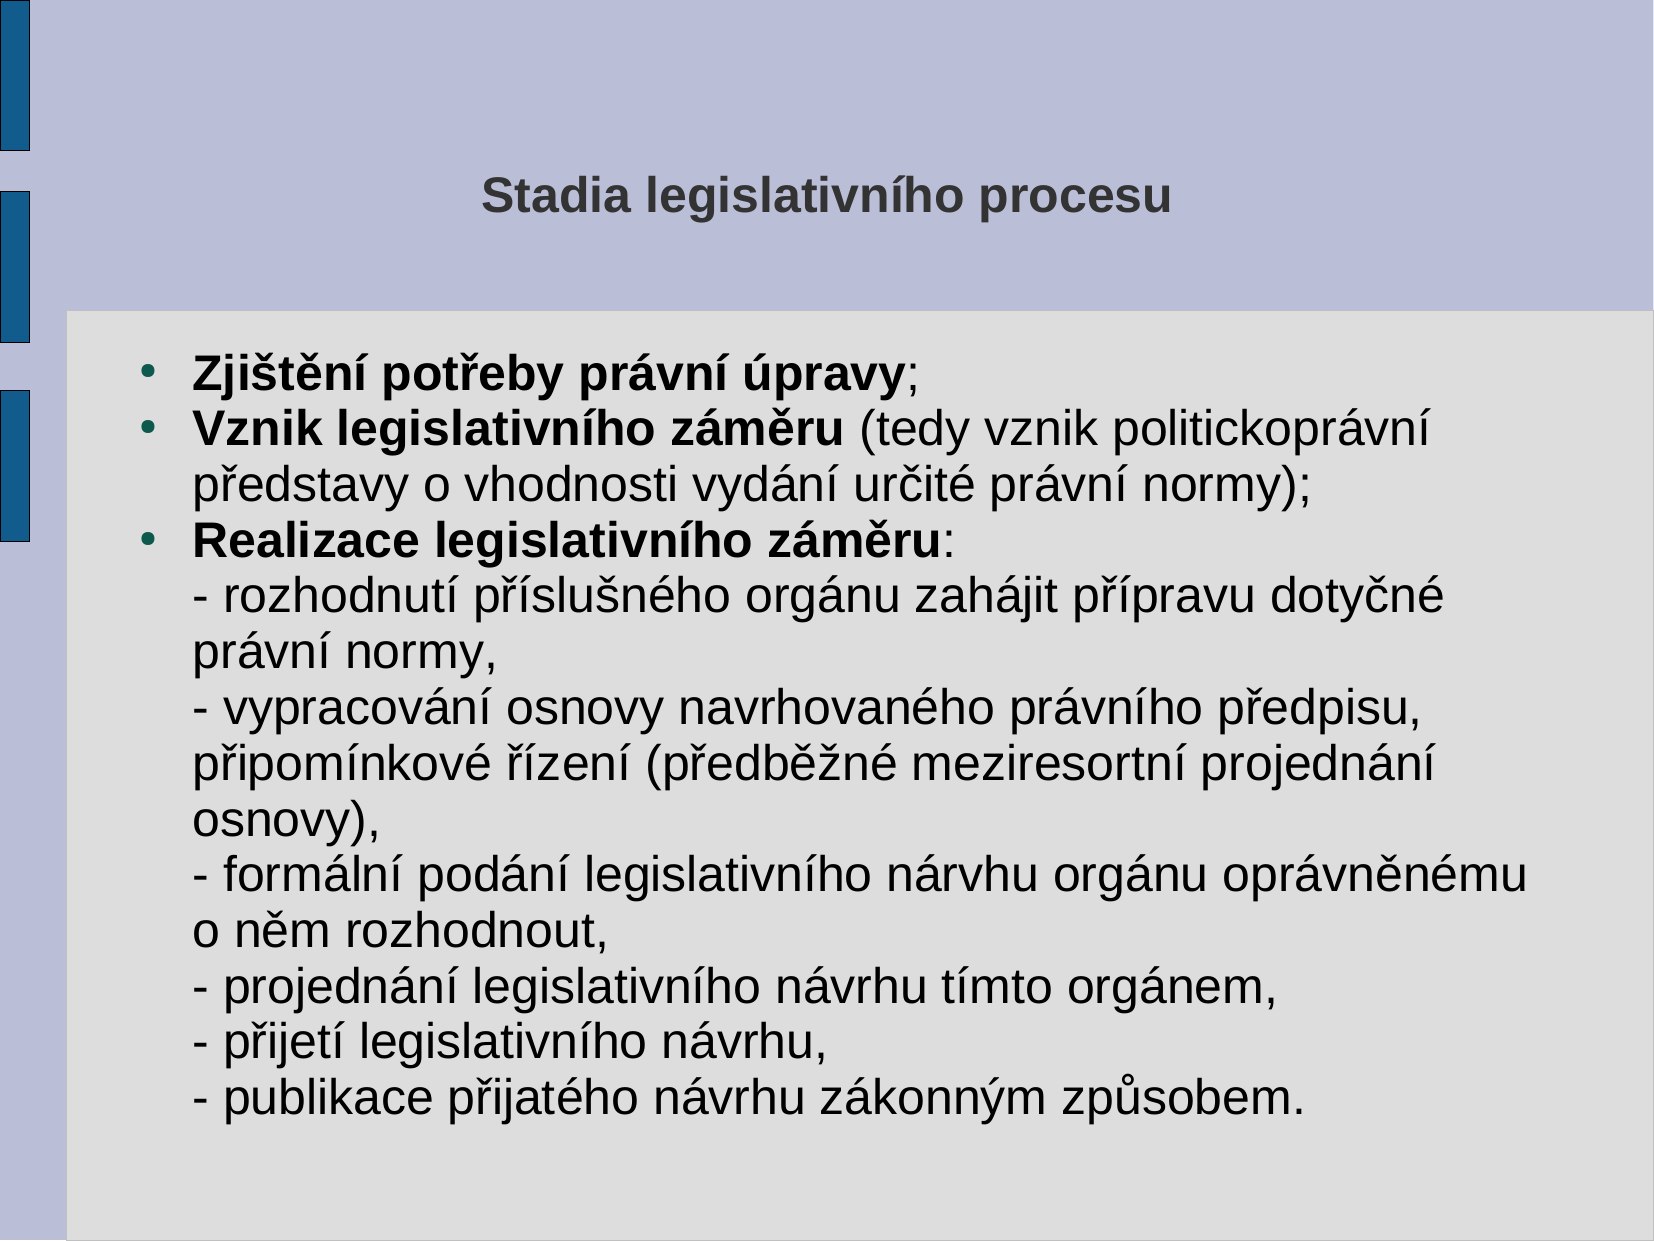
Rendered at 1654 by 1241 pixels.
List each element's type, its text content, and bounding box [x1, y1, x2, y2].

list Zjištění potřeby právní úpravy; Vznik legislativního záměru (tedy vznik politickoprávní představy o vhodnosti vydání určité právní normy); Realizace legislativního záměru: - rozhodnutí příslušného orgánu zahájit přípravu dotyčné právní normy, - vypracování osnovy navrhovaného právního předpisu, připomínkové řízení (předběžné meziresortní projednání osnovy), - formální podání legislativního nárvhu orgánu oprávněnému o něm rozhodnout, - projednání legislativního návrhu tímto orgánem, - přijetí legislativního návrhu, - publikace přijatého návrhu zákonným způsobem. [121, 344, 1534, 1130]
title Stadia legislativního procesu [121, 91, 1534, 299]
